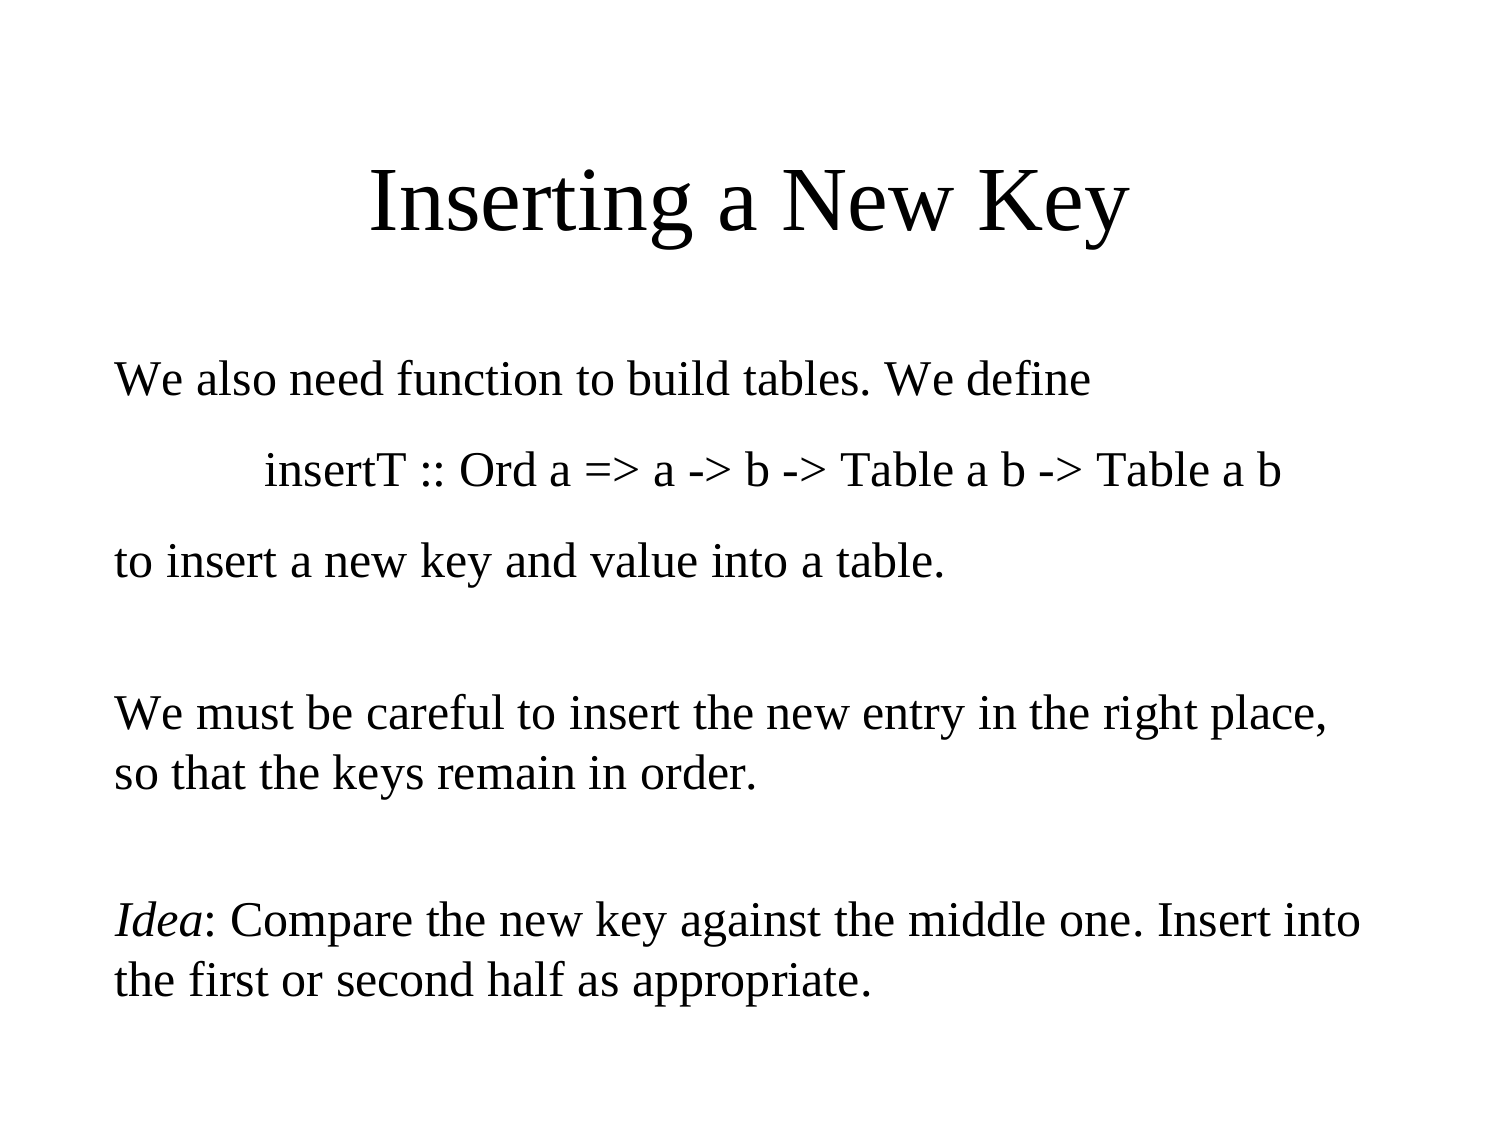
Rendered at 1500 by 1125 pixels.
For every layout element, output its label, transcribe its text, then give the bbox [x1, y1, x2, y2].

title Inserting a New Key [112, 99, 1388, 288]
text_box We also need function to build tables. We define insertT :: Ord a => a -> b -> Table a b -> Table a b to insert a new key and value into a table. We must be careful to insert the new entry in the right place, so that the keys remain in order. Idea: Compare the new key against the middle one. Insert into the first or second half as appropriate. [99, 337, 1401, 1015]
